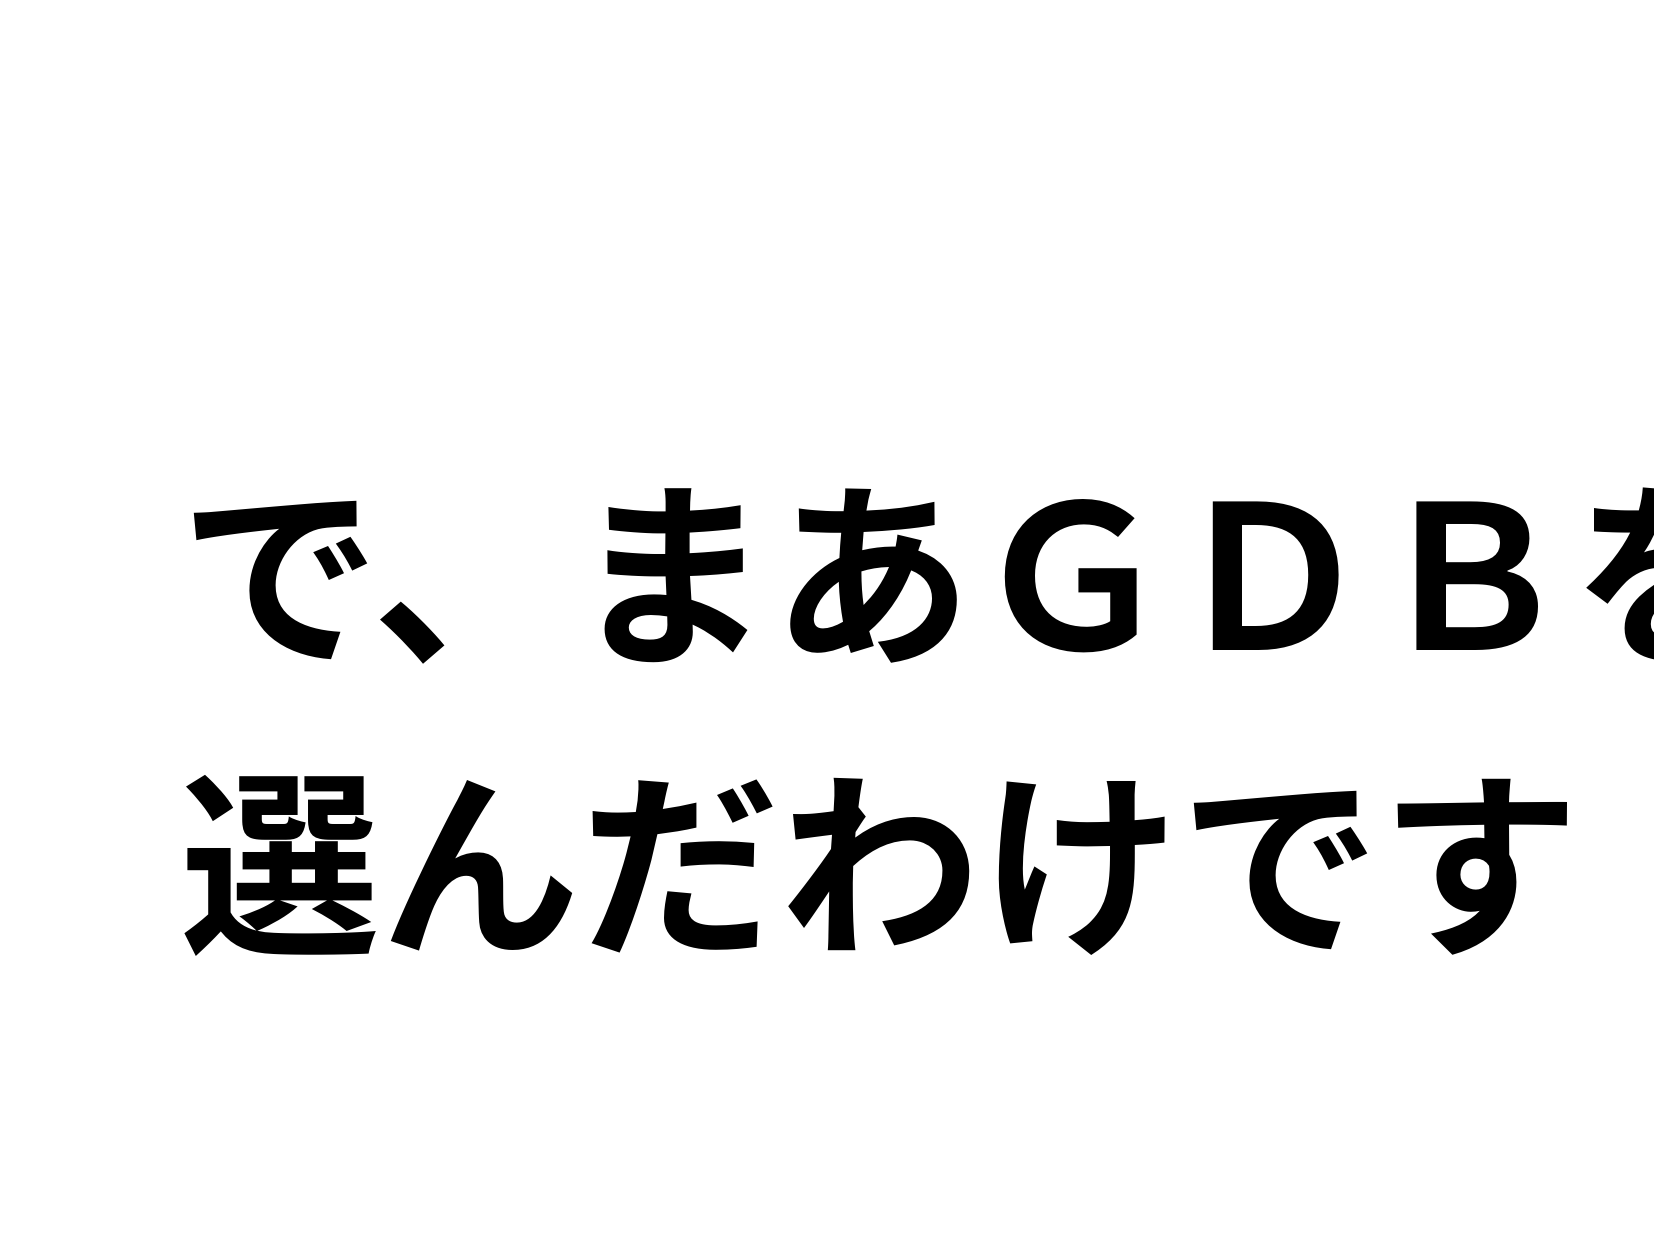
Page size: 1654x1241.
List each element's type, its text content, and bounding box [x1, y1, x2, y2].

text_box で、まあＧＤＢを 選んだわけです [165, 411, 1536, 827]
